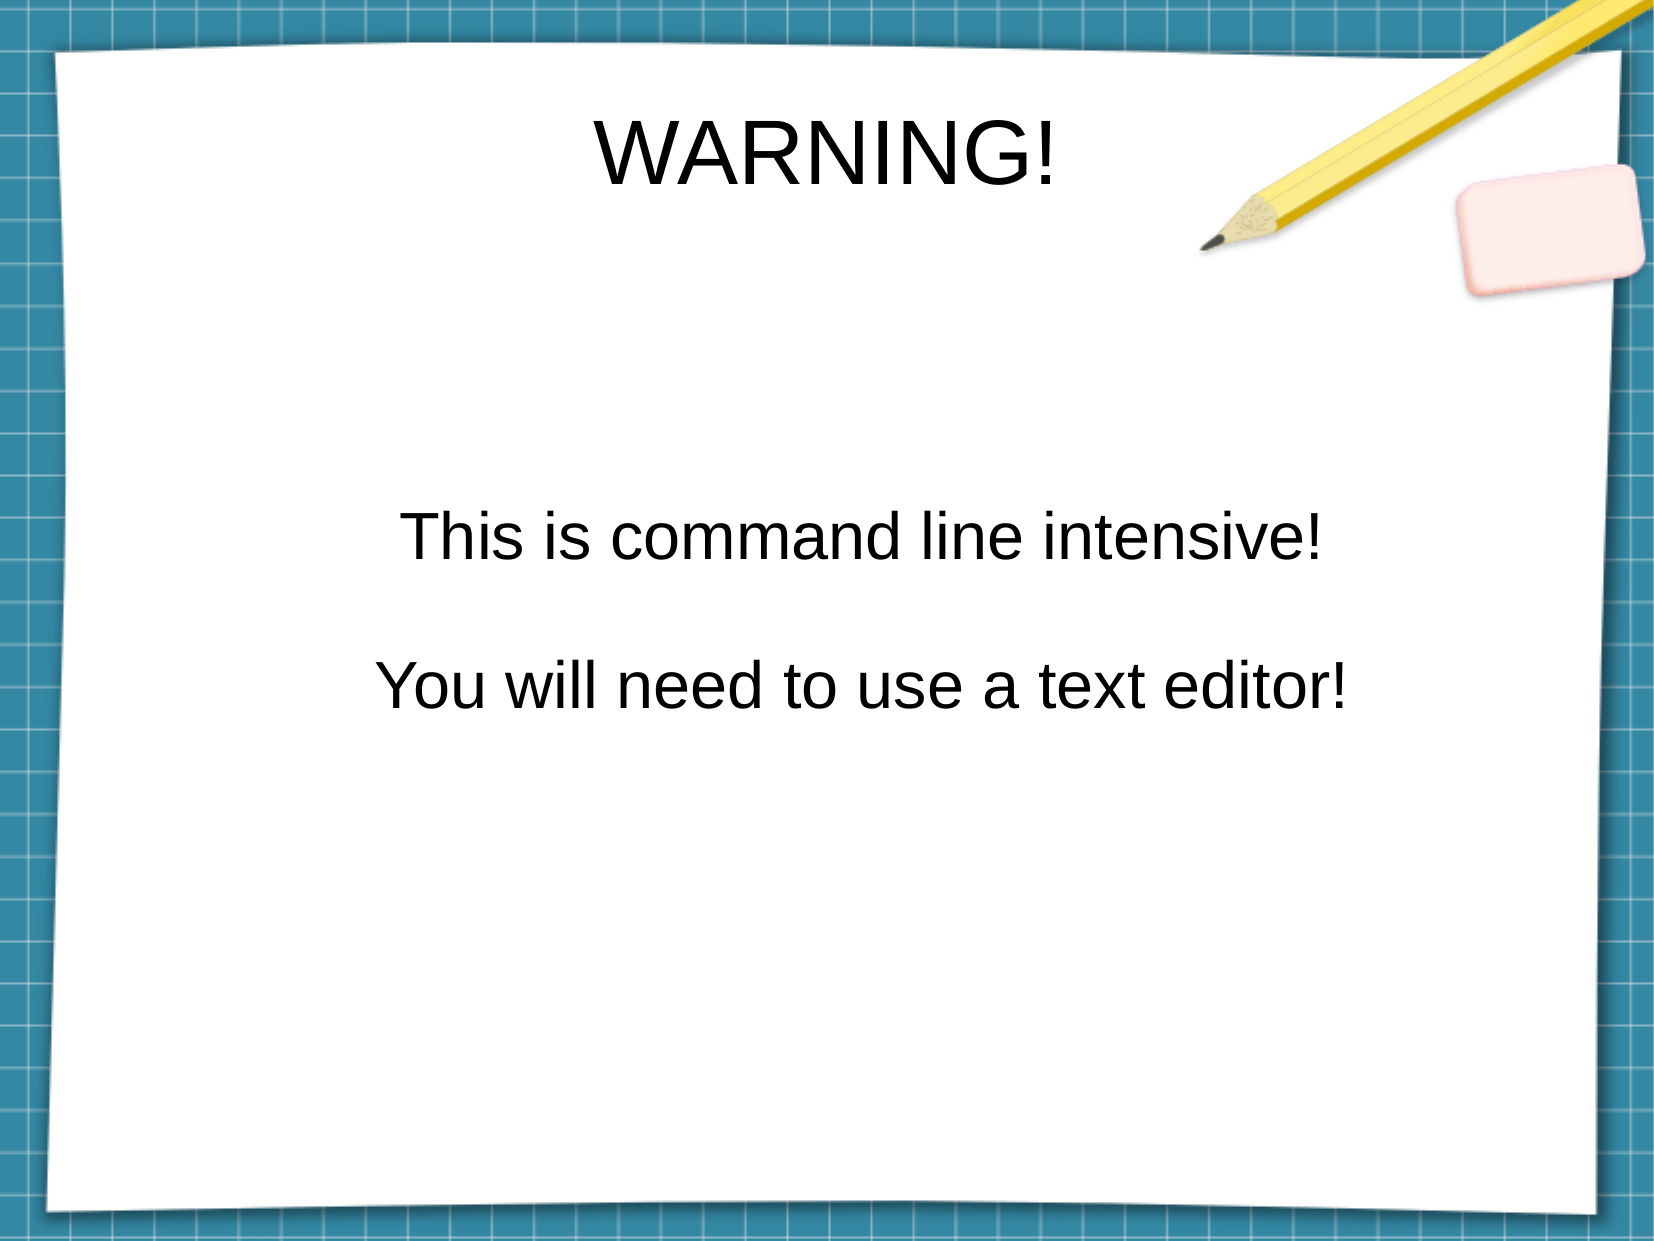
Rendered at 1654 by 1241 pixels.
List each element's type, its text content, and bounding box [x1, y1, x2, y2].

list This is command line intensive! You will need to use a text editor! [82, 290, 1571, 1010]
title WARNING! [82, 49, 1571, 257]
picture [0, 0, 1654, 1241]
